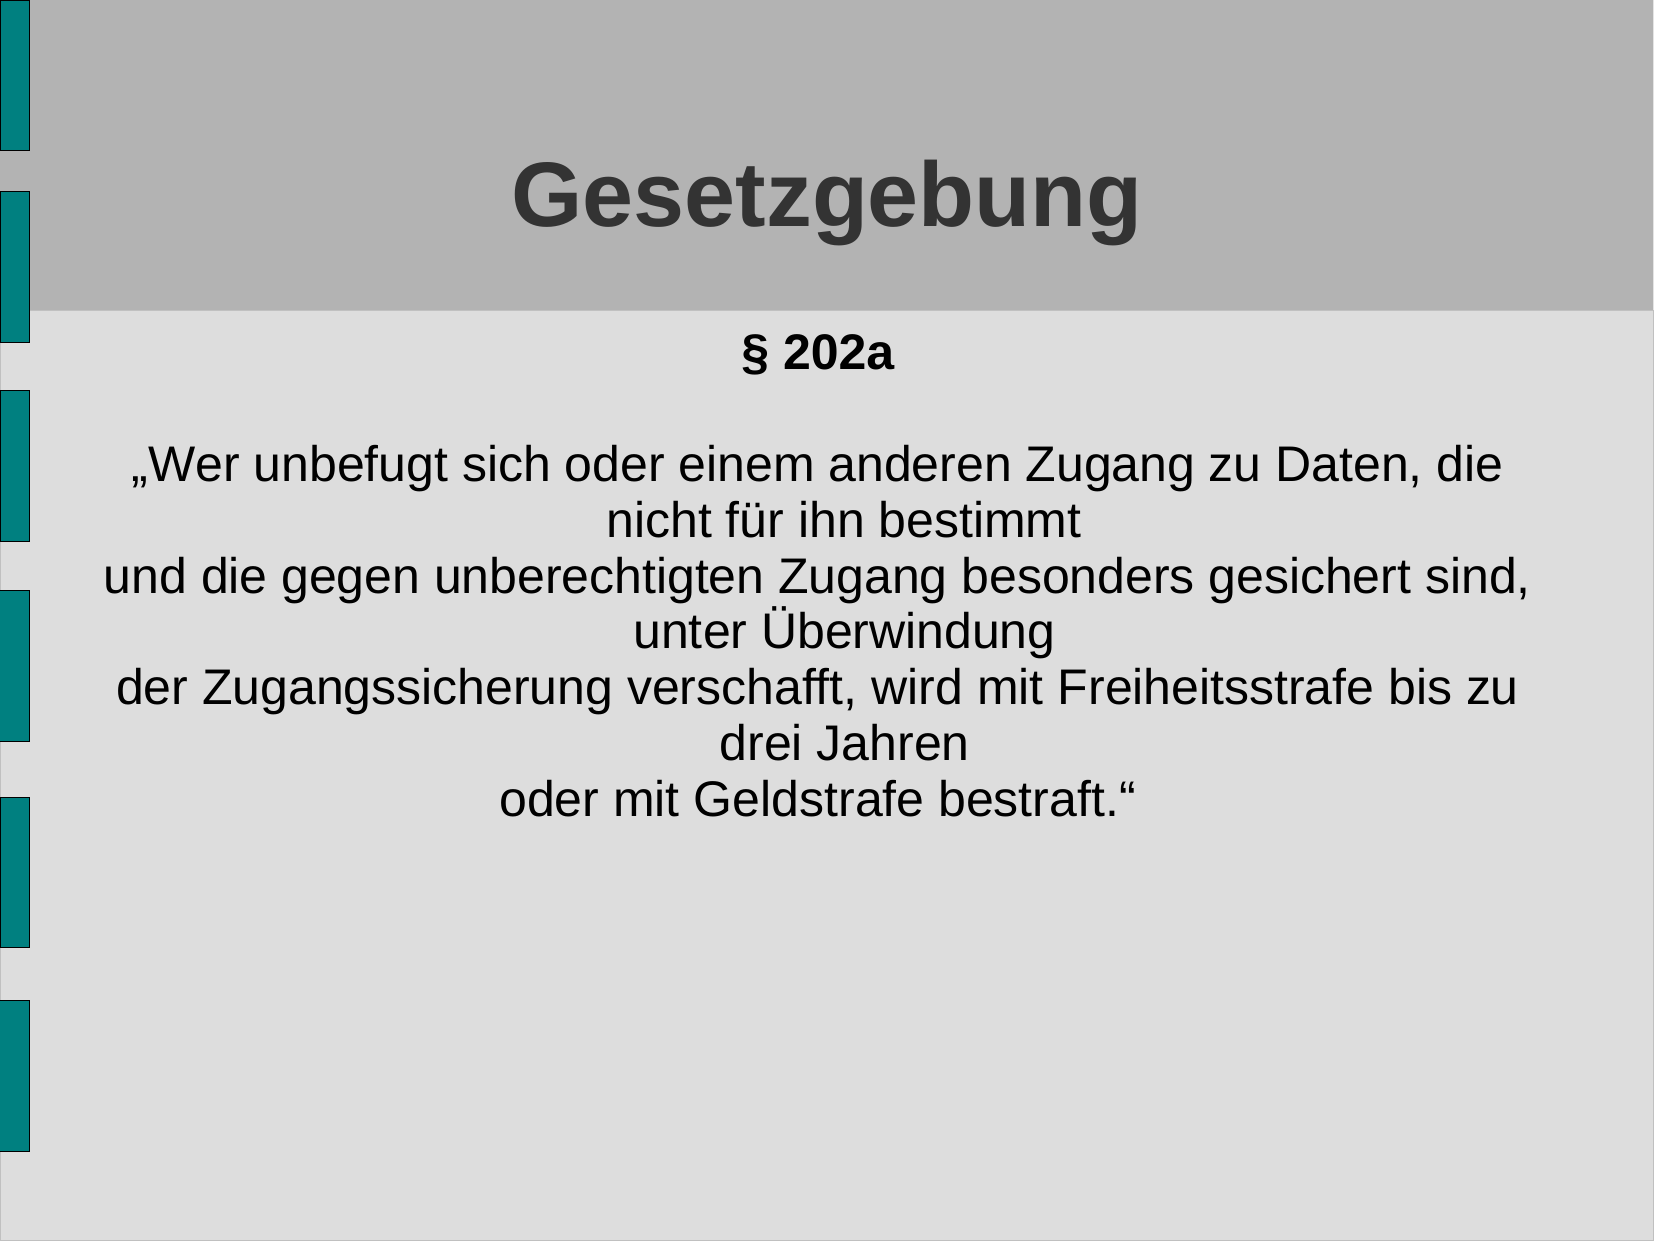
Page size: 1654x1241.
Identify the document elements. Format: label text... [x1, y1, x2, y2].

list § 202a „Wer unbefugt sich oder einem anderen Zugang zu Daten, die nicht für ihn bestimmt und die gegen unberechtigten Zugang besonders gesichert sind, unter Überwindung der Zugangssicherung verschafft, wird mit Freiheitsstrafe bis zu drei Jahren oder mit Geldstrafe bestraft.“ [82, 324, 1536, 1129]
title Gesetzgebung [121, 91, 1534, 299]
